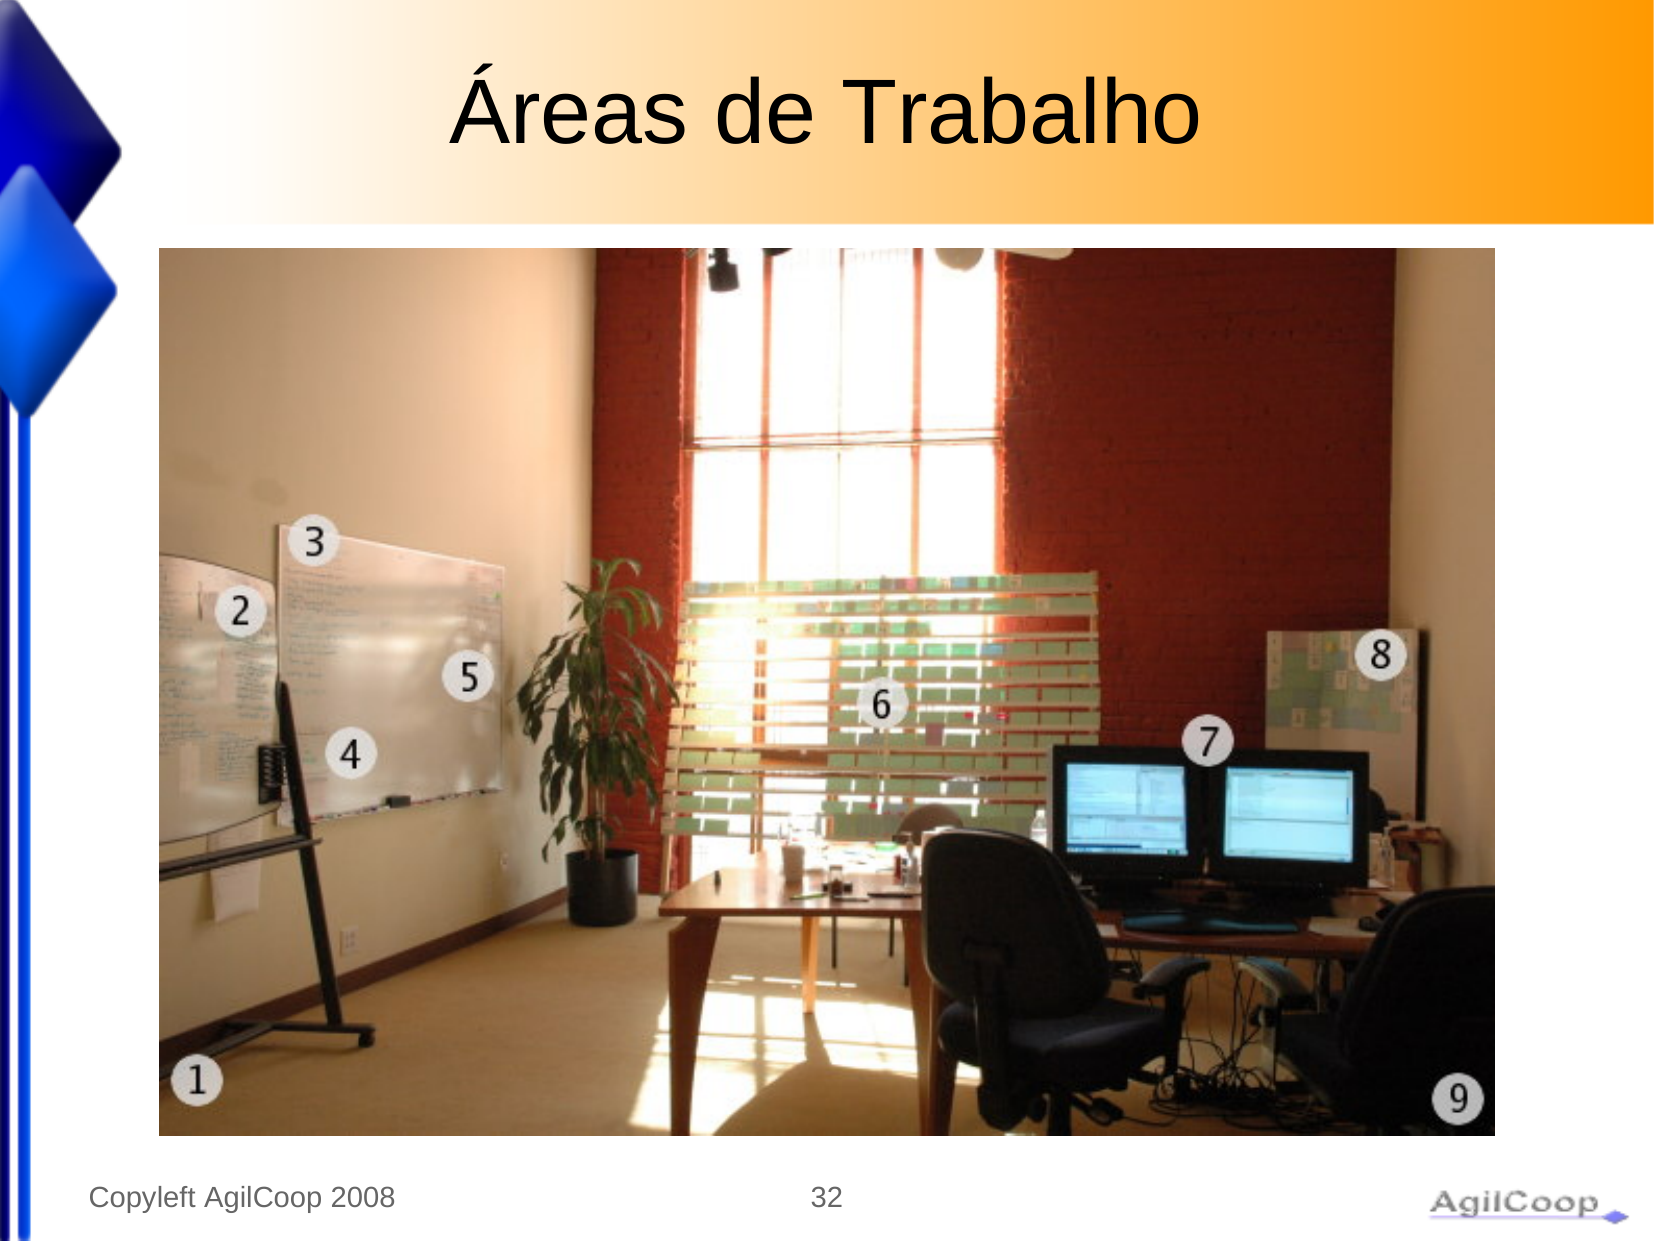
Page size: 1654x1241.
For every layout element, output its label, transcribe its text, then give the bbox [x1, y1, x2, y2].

picture [0, 0, 1654, 1241]
title Áreas de Trabalho [82, 8, 1571, 216]
